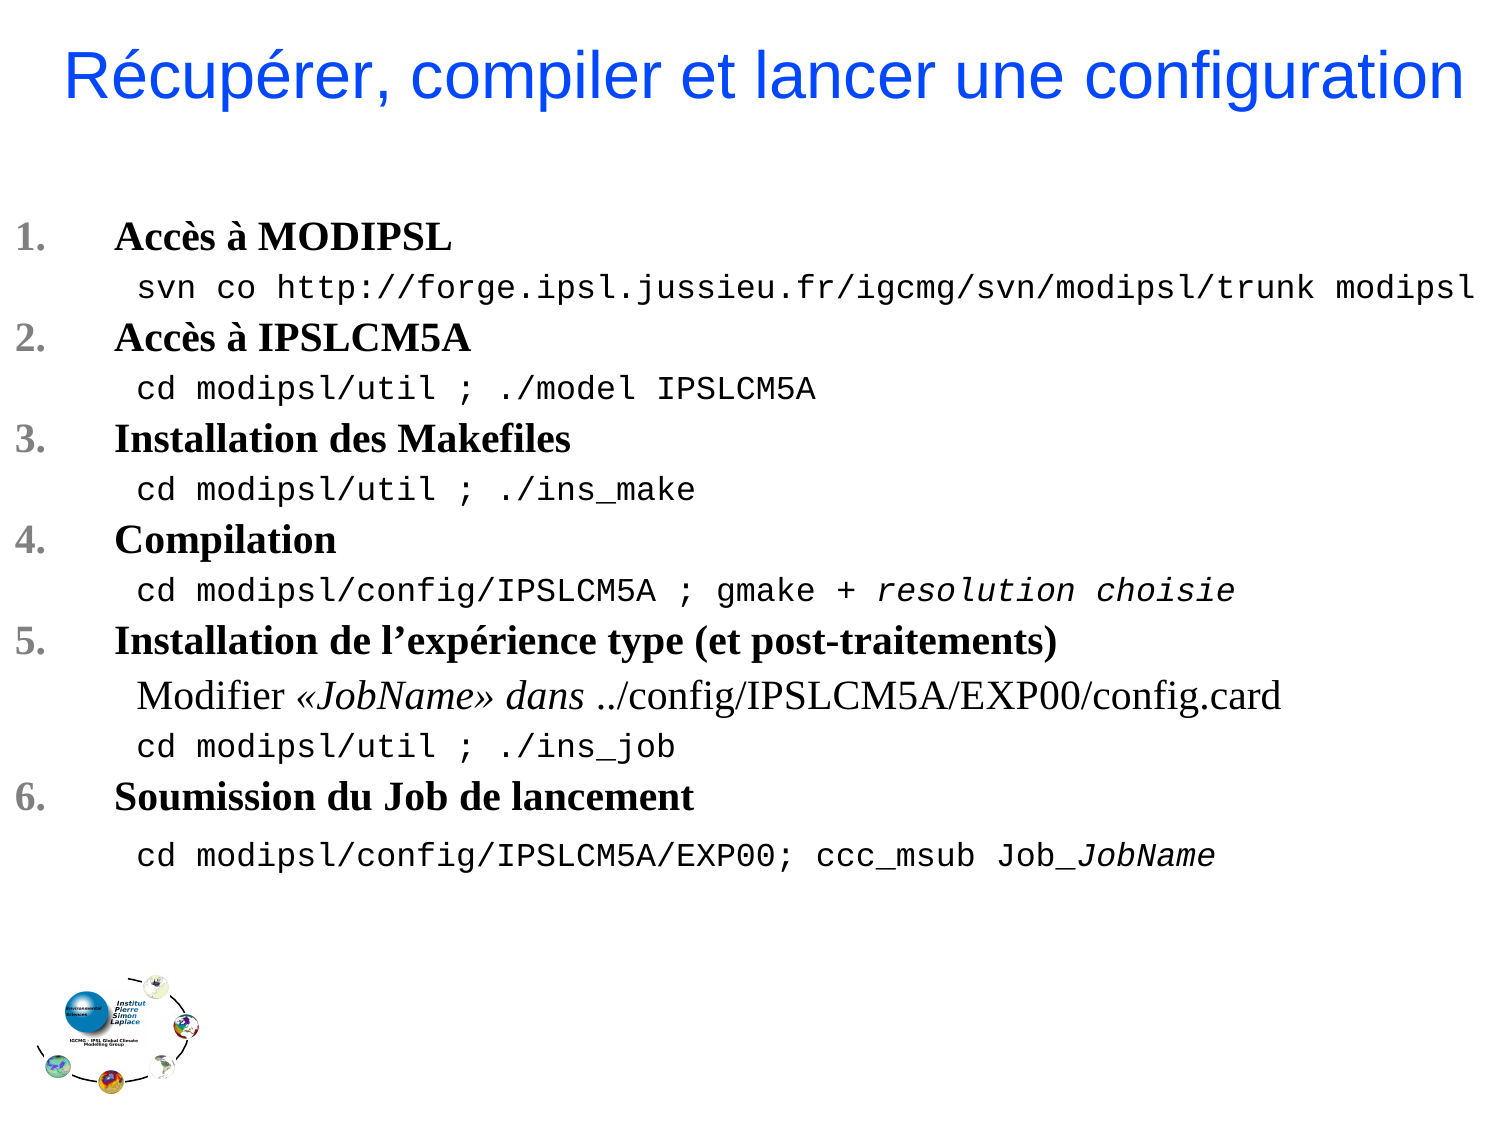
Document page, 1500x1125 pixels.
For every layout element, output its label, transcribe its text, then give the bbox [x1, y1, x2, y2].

text_box Accès à MODIPSL svn co http://forge.ipsl.jussieu.fr/igcmg/svn/modipsl/trunk modipsl Accès à IPSLCM5A cd modipsl/util ; ./model IPSLCM5A Installation des Makefiles cd modipsl/util ; ./ins_make Compilation cd modipsl/config/IPSLCM5A ; gmake + resolution choisie Installation de l’expérience type (et post-traitements) Modifier «JobName» dans ../config/IPSLCM5A/EXP00/config.card cd modipsl/util ; ./ins_job Soumission du Job de lancement cd modipsl/config/IPSLCM5A/EXP00; ccc_msub Job_JobName [0, 206, 1500, 1125]
text_box Récupérer, compiler et lancer une configuration [29, 29, 1500, 119]
